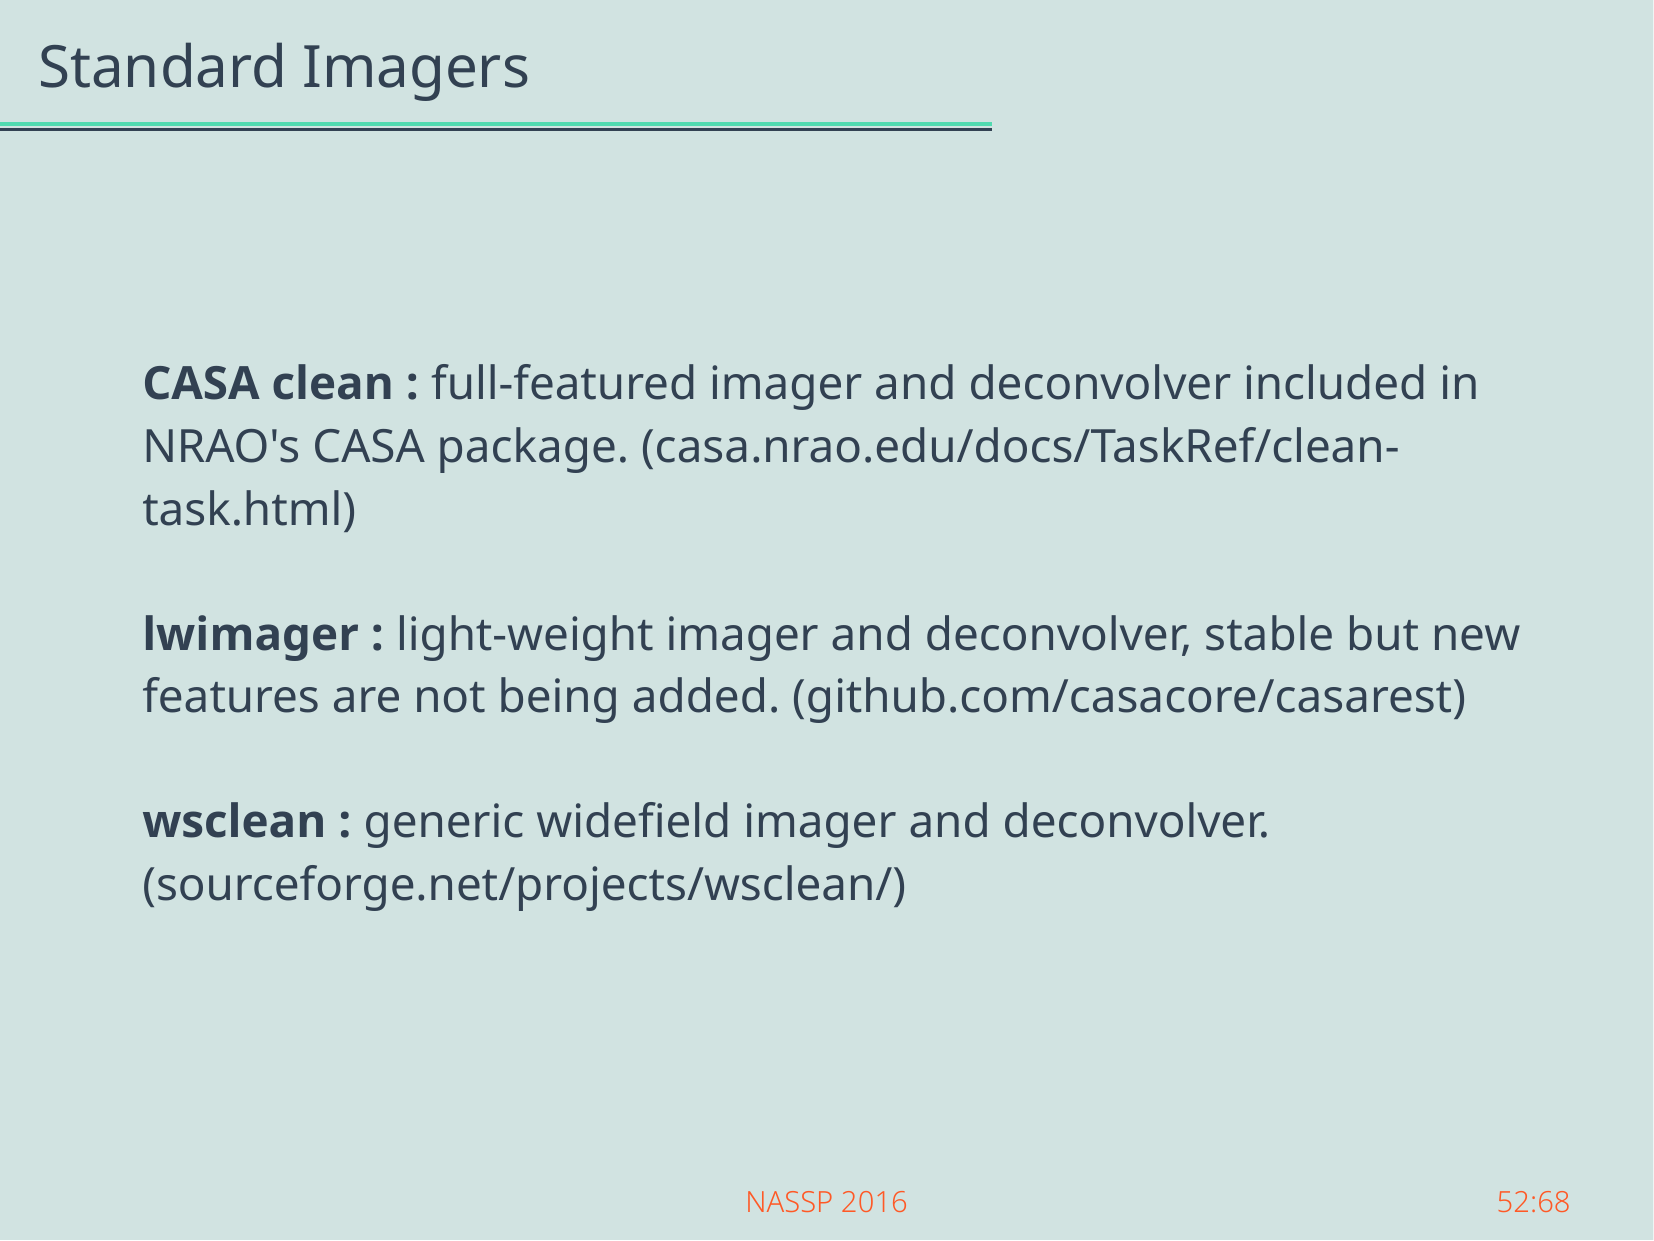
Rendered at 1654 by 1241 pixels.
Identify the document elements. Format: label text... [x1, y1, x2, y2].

text_box CASA clean : full-featured imager and deconvolver included in NRAO's CASA package. (casa.nrao.edu/docs/TaskRef/clean-task.html) lwimager : light-weight imager and deconvolver, stable but new features are not being added. (github.com/casacore/casarest) wsclean : generic widefield imager and deconvolver. (sourceforge.net/projects/wsclean/) [127, 343, 1548, 799]
text_box Standard Imagers [23, 17, 1441, 103]
